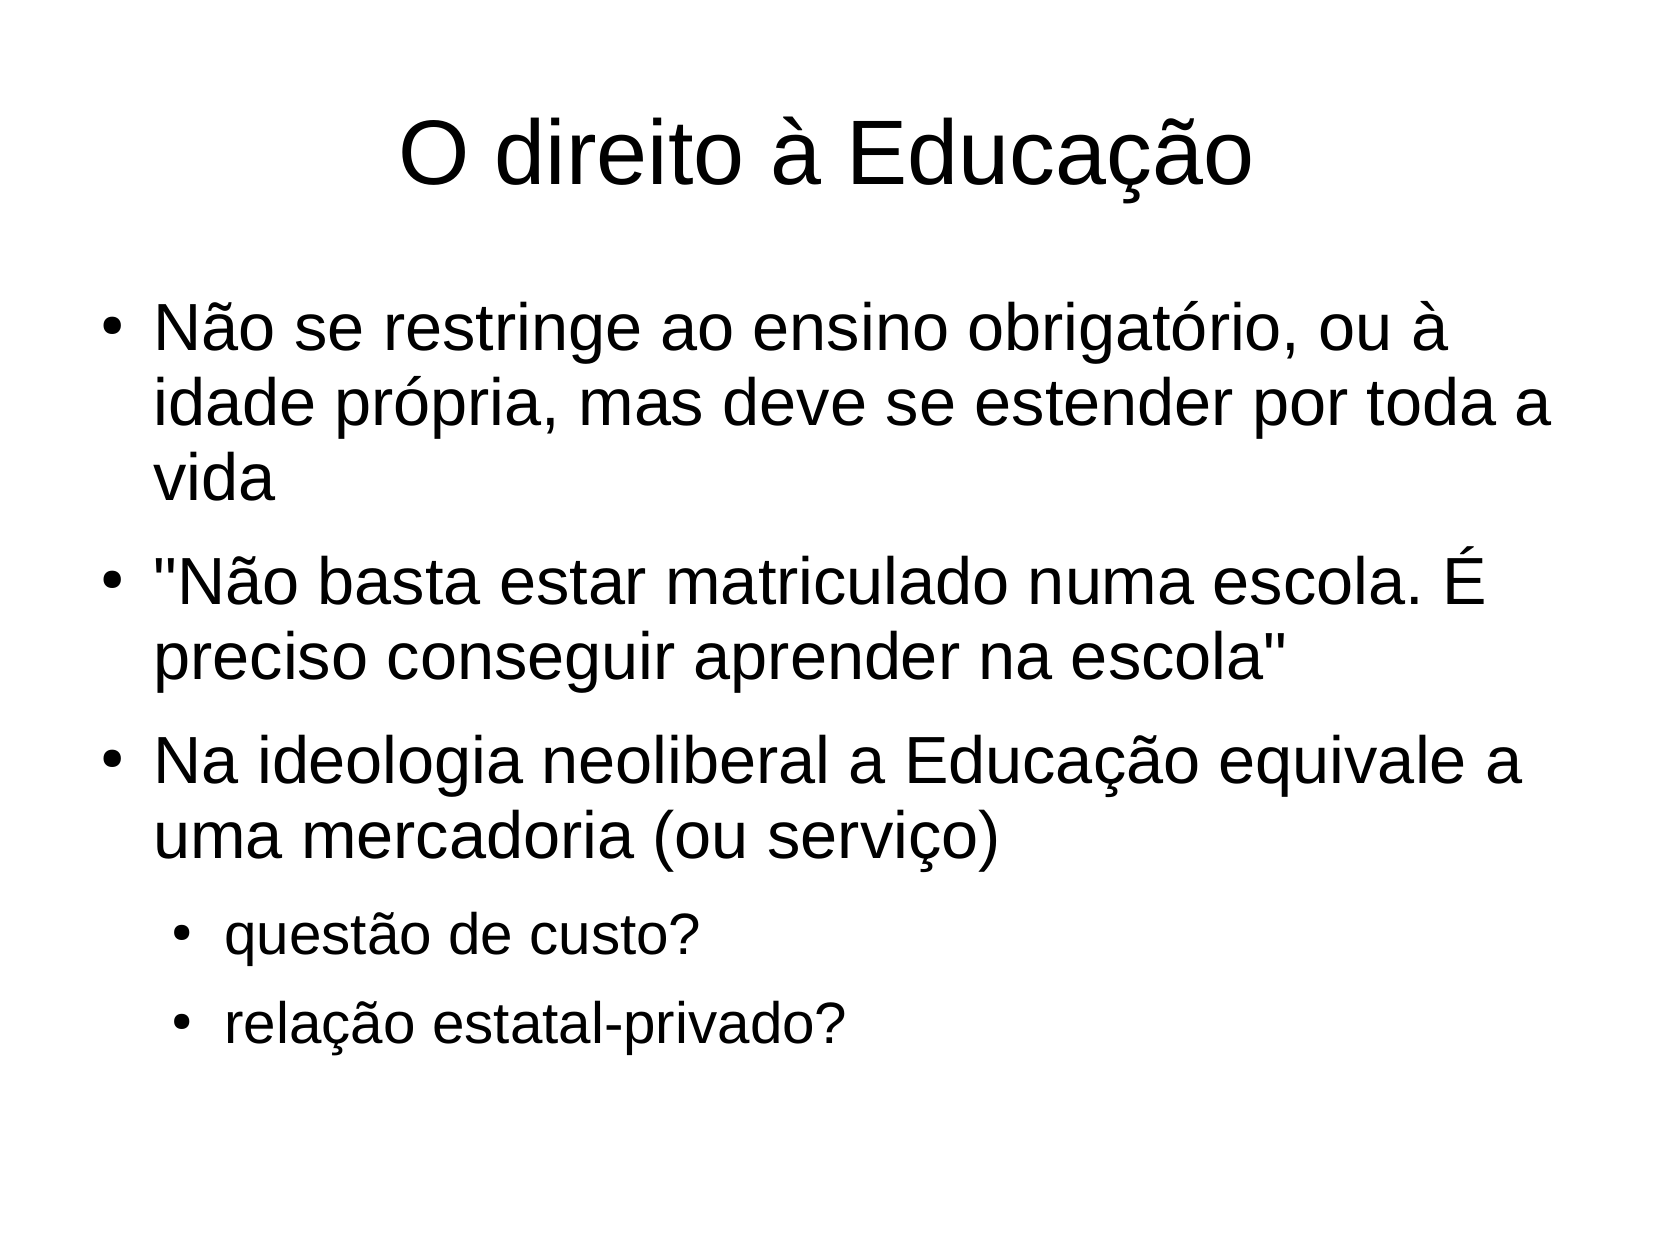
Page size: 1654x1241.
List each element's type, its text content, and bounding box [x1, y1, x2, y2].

list Não se restringe ao ensino obrigatório, ou à idade própria, mas deve se estender por toda a vida "Não basta estar matriculado numa escola. É preciso conseguir aprender na escola" Na ideologia neoliberal a Educação equivale a uma mercadoria (ou serviço) questão de custo? relação estatal-privado? [82, 290, 1571, 1056]
title O direito à Educação [82, 49, 1571, 257]
